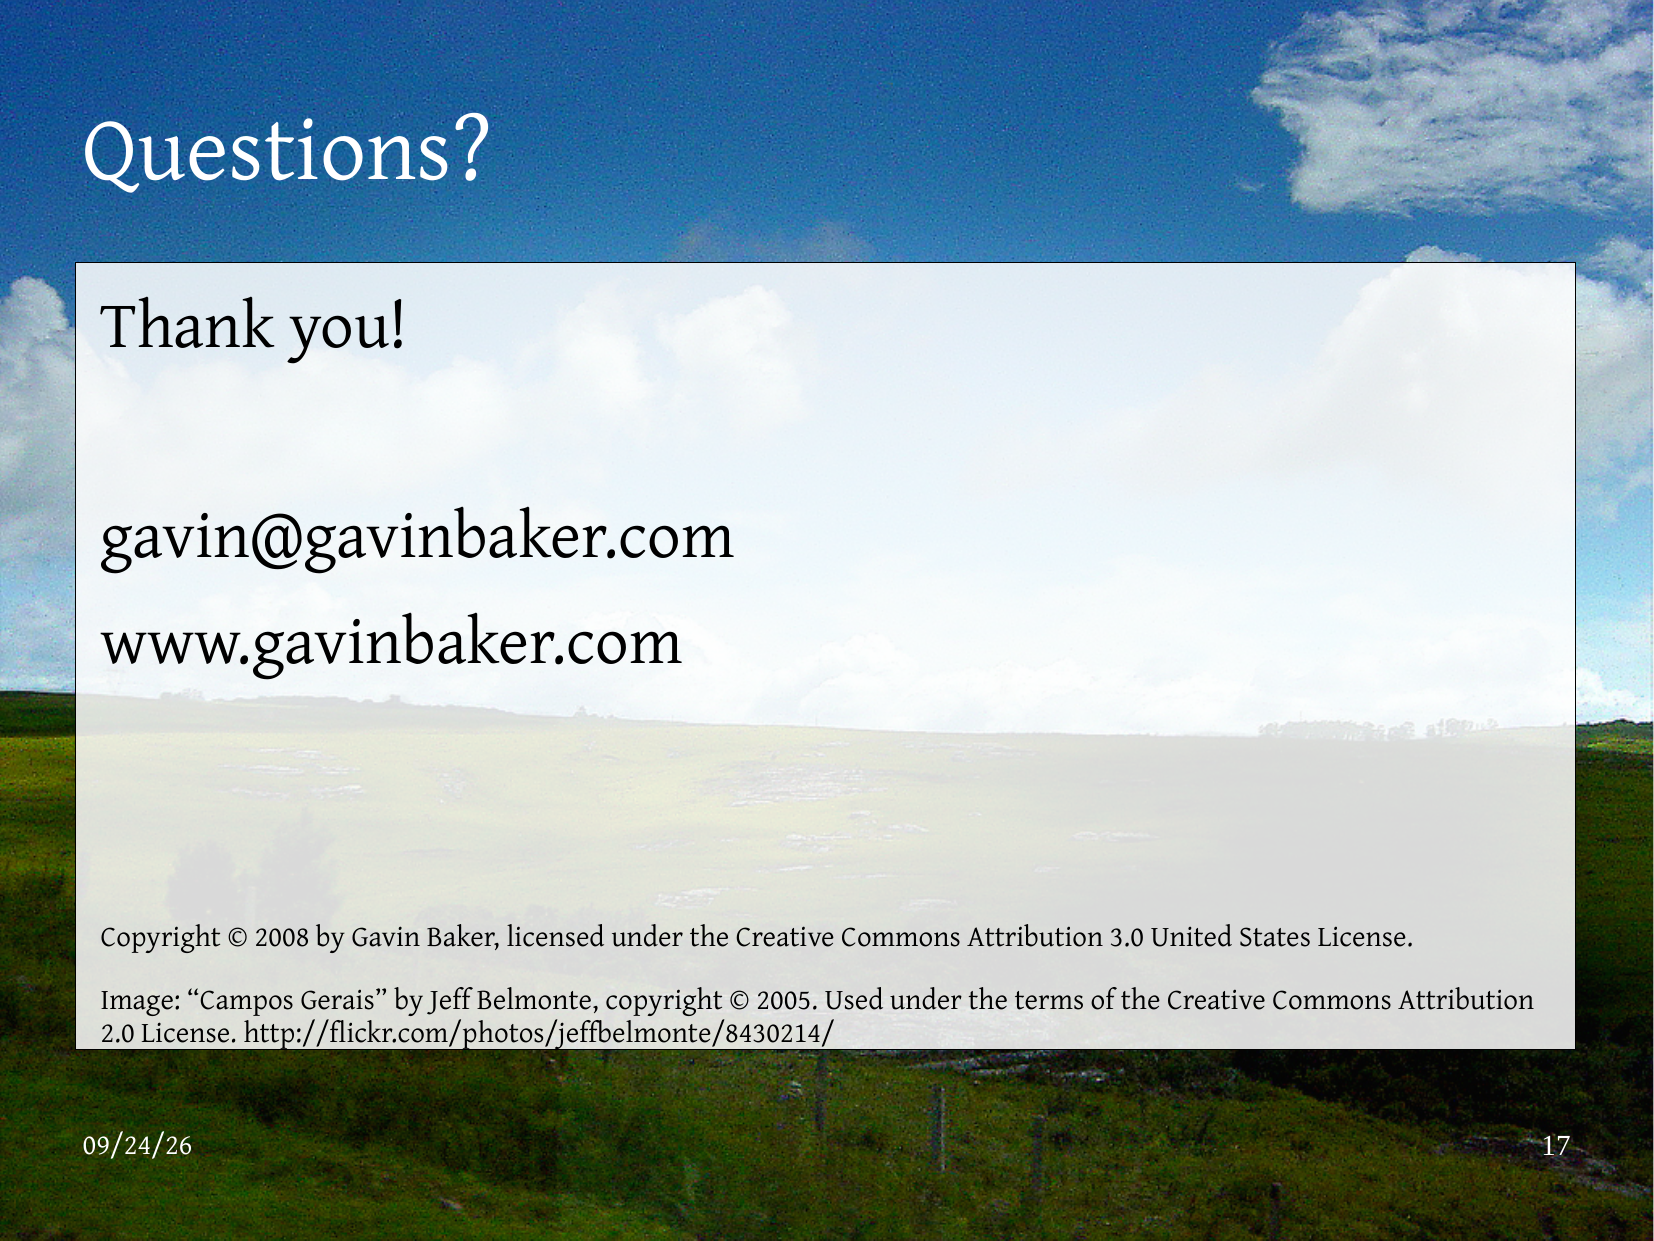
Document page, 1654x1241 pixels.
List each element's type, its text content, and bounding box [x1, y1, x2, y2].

title Questions? [82, 56, 1571, 250]
picture [0, 0, 1654, 1241]
list Thank you! gavin@gavinbaker.com www.gavinbaker.com Copyright © 2008 by Gavin Baker, licensed under the Creative Commons Attribution 3.0 United States License. Image: “Campos Gerais” by Jeff Belmonte, copyright © 2005. Used under the terms of the Creative Commons Attribution 2.0 License. http://flickr.com/photos/jeffbelmonte/8430214/ [82, 290, 1571, 1094]
